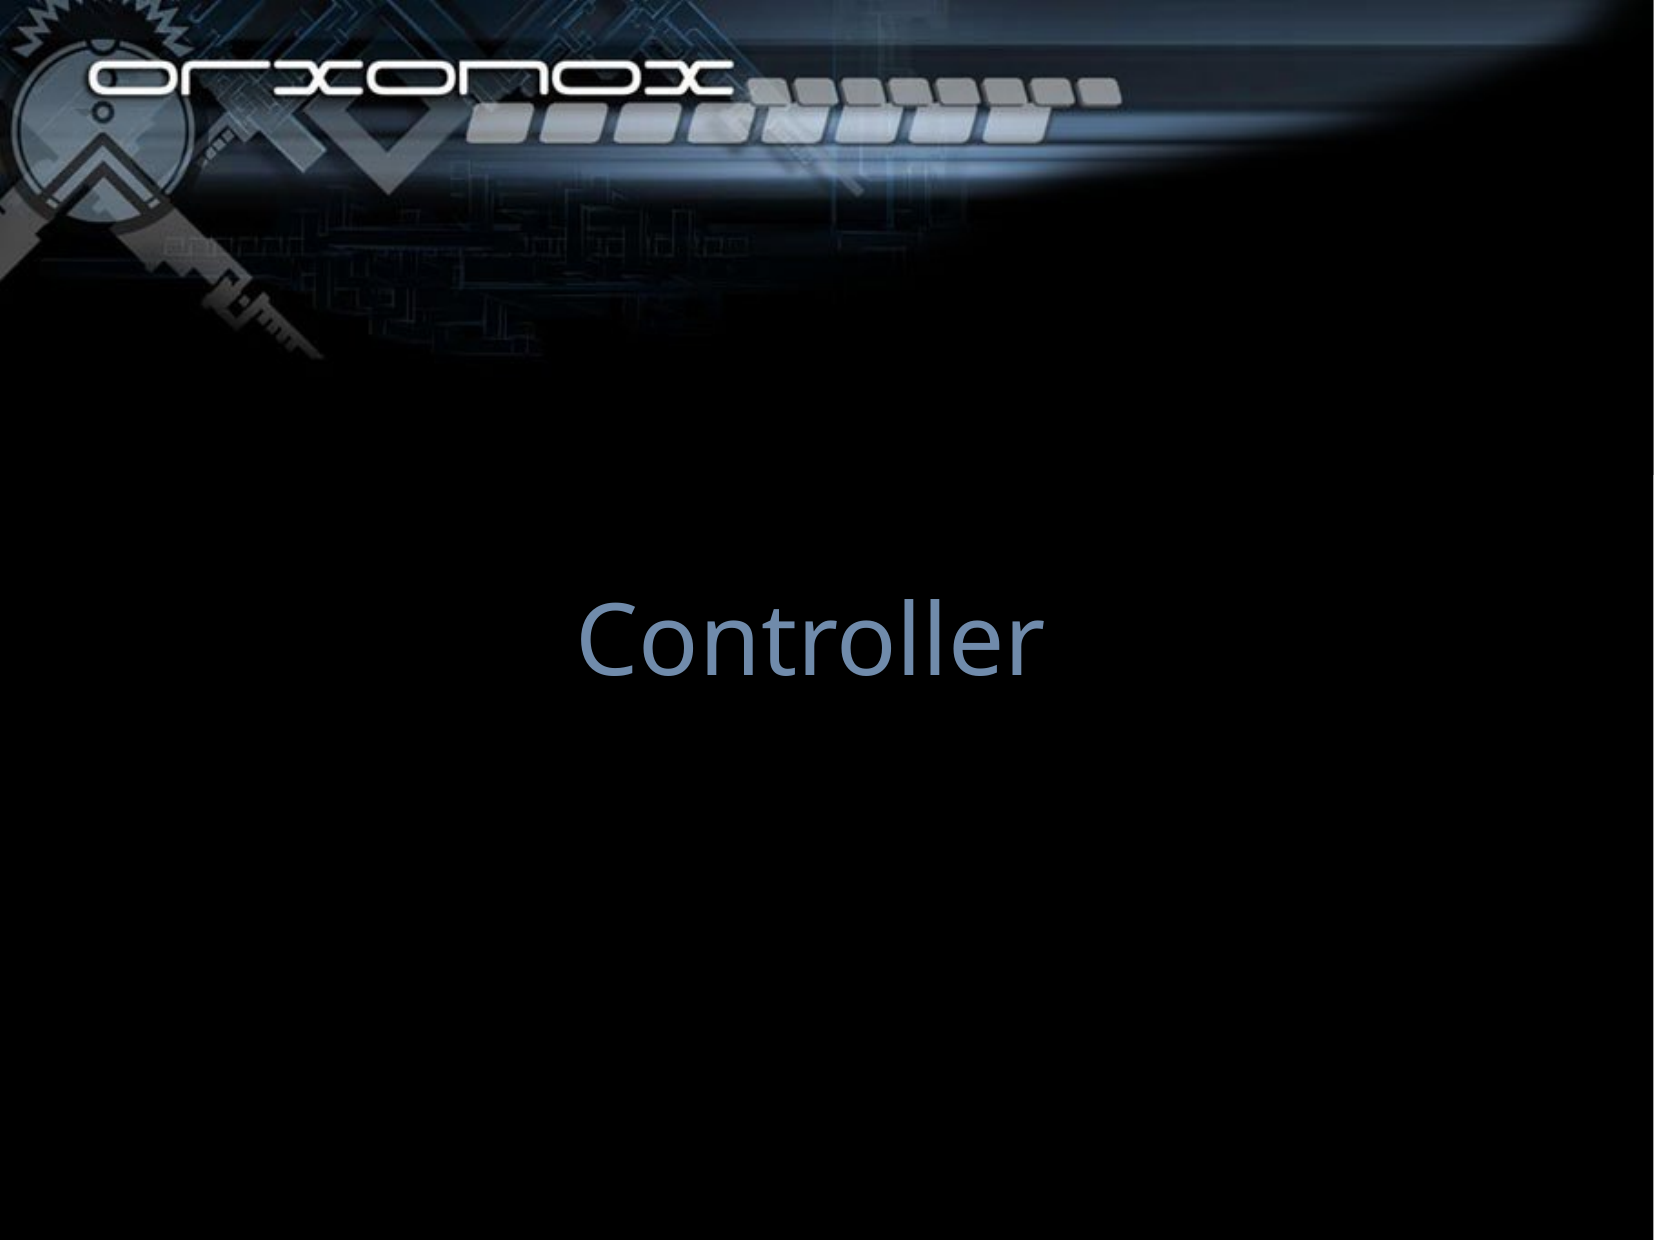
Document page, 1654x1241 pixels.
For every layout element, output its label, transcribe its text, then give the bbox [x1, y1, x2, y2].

text_box Controller [561, 561, 1093, 693]
picture [0, 0, 1654, 475]
